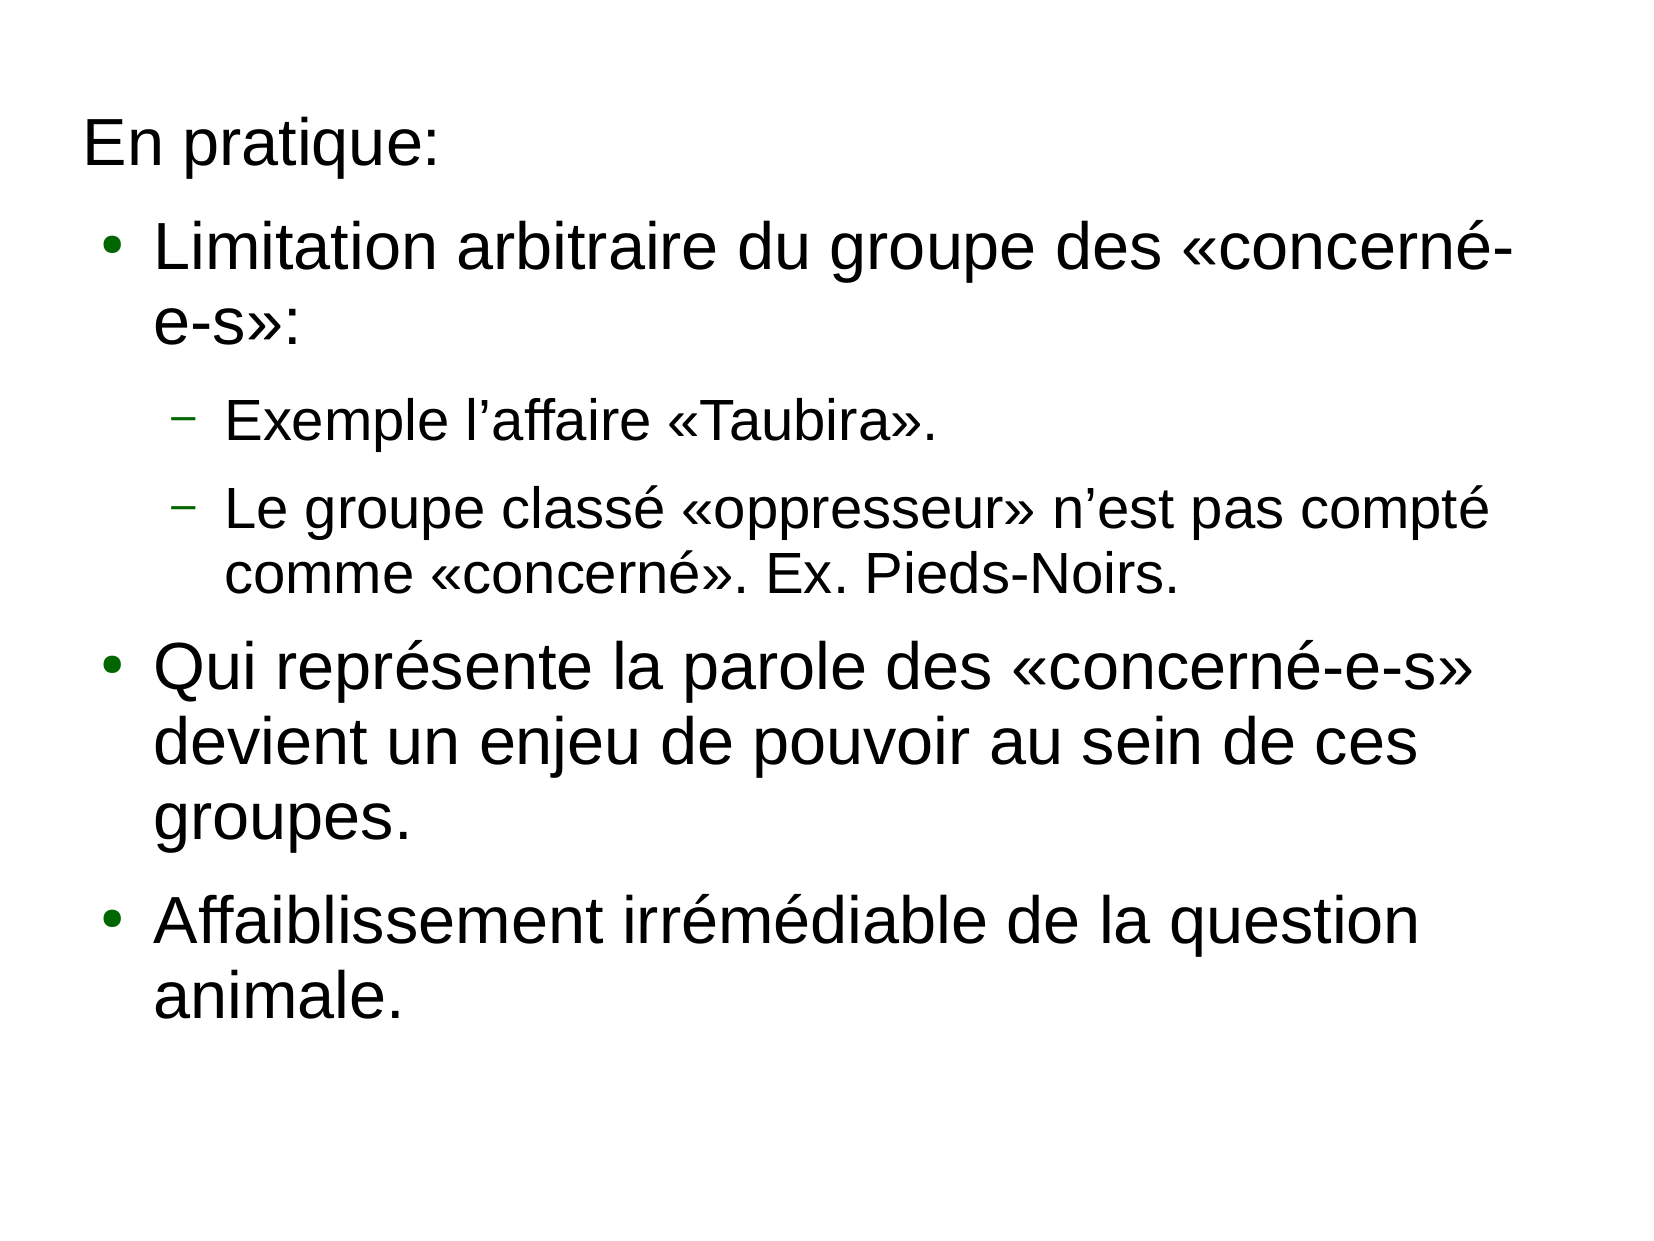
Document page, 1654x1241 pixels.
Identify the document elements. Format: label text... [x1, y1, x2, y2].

list En pratique: Limitation arbitraire du groupe des «concerné-e-s»: Exemple l’affaire «Taubira». Le groupe classé «oppresseur» n’est pas compté comme «concerné». Ex. Pieds-Noirs. Qui représente la parole des «concerné-e-s» devient un enjeu de pouvoir au sein de ces groupes. Affaiblissement irrémédiable de la question animale. [82, 105, 1571, 1171]
